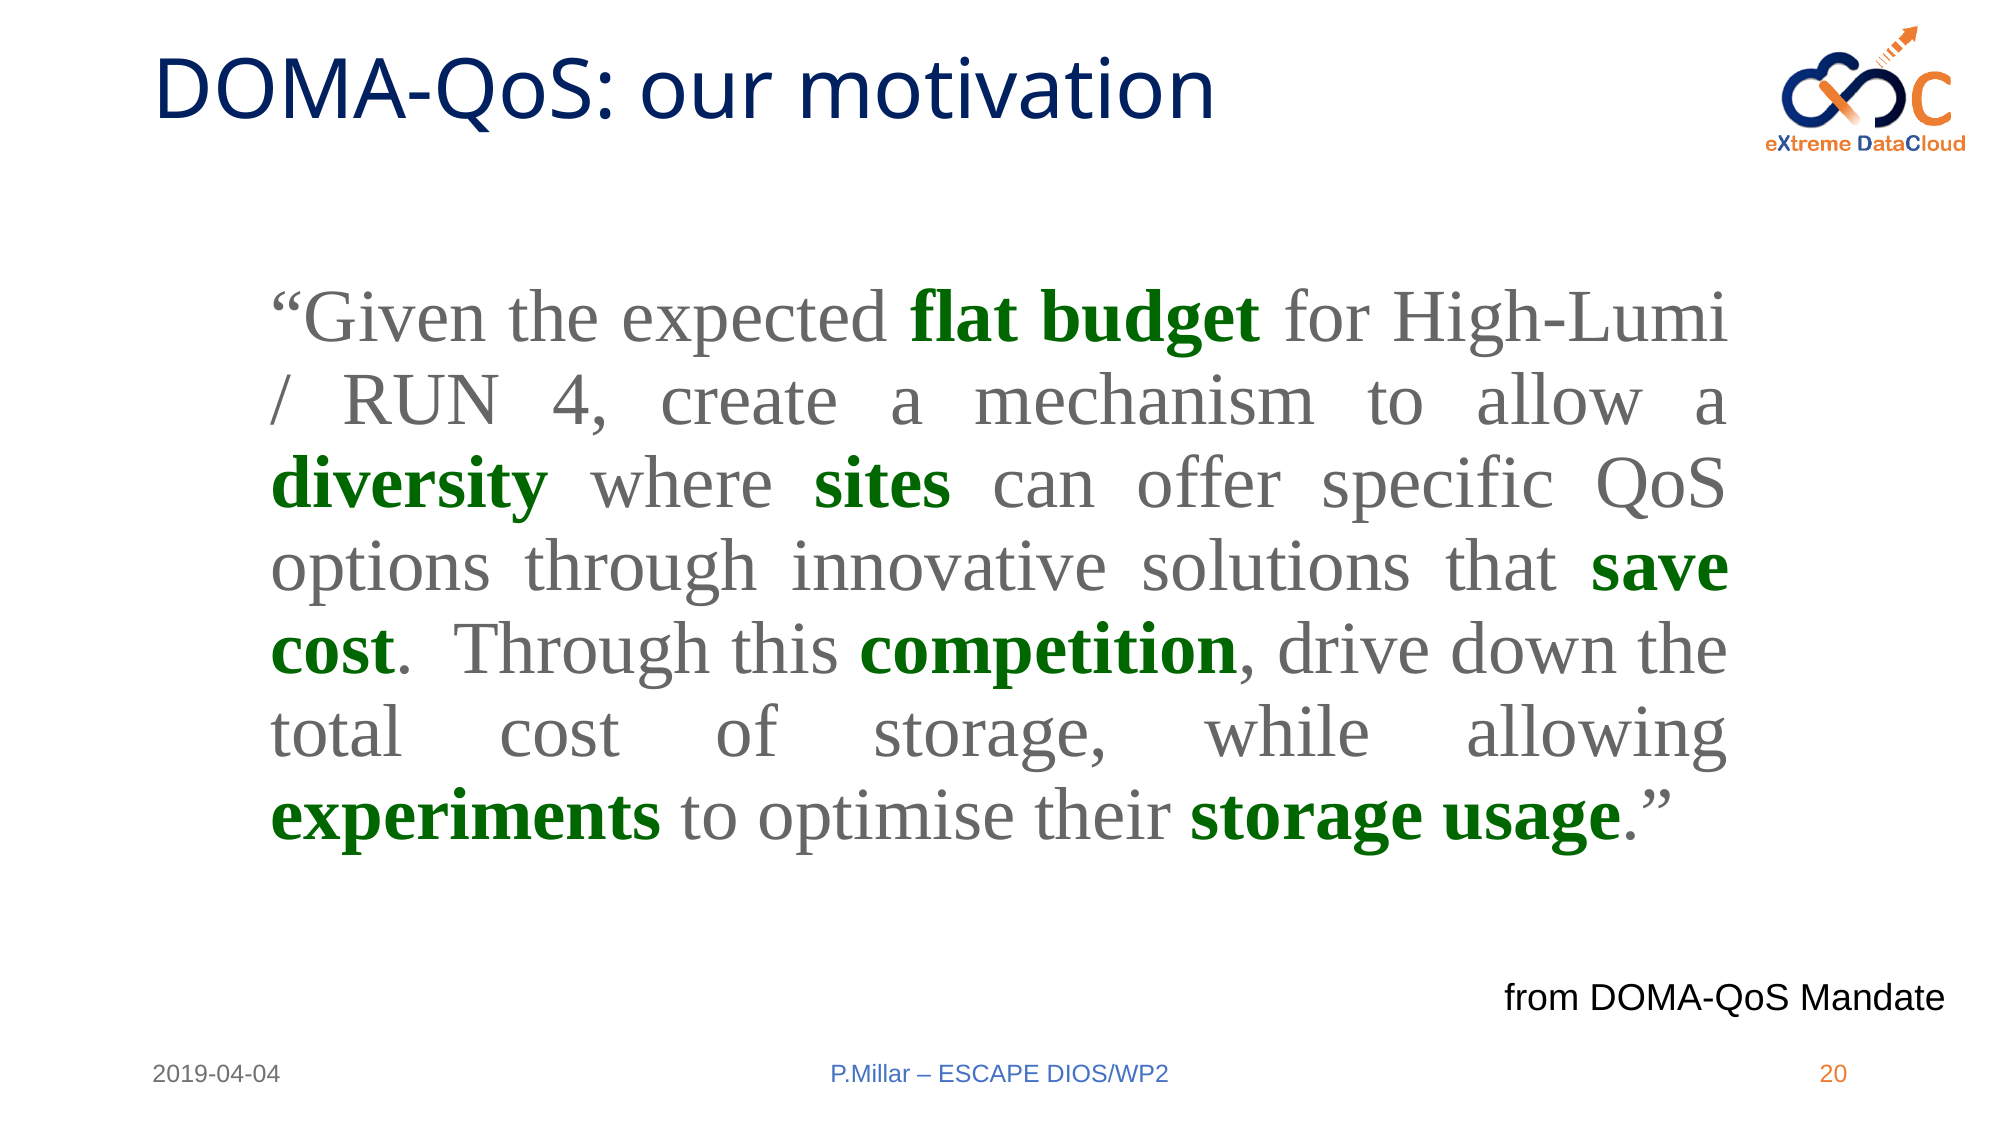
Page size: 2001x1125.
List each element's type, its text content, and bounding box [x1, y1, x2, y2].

footer P.Millar – ESCAPE DIOS/WP2 [662, 1042, 1338, 1103]
title DOMA-QoS: our motivation [137, 18, 1777, 152]
text_box from DOMA-QoS Mandate [1240, 968, 1961, 1026]
slide_number 2019-04-04 [137, 1042, 588, 1103]
text_box “Given the expected flat budget for High-Lumi / RUN 4, create a mechanism to allow a diversity where sites can offer specific QoS options through innovative solutions that save cost. Through this competition, drive down the total cost of storage, while allowing experiments to optimise their storage usage.” [255, 267, 1745, 981]
slide_number <number> [1412, 1042, 1863, 1103]
picture [1740, 18, 1985, 170]
